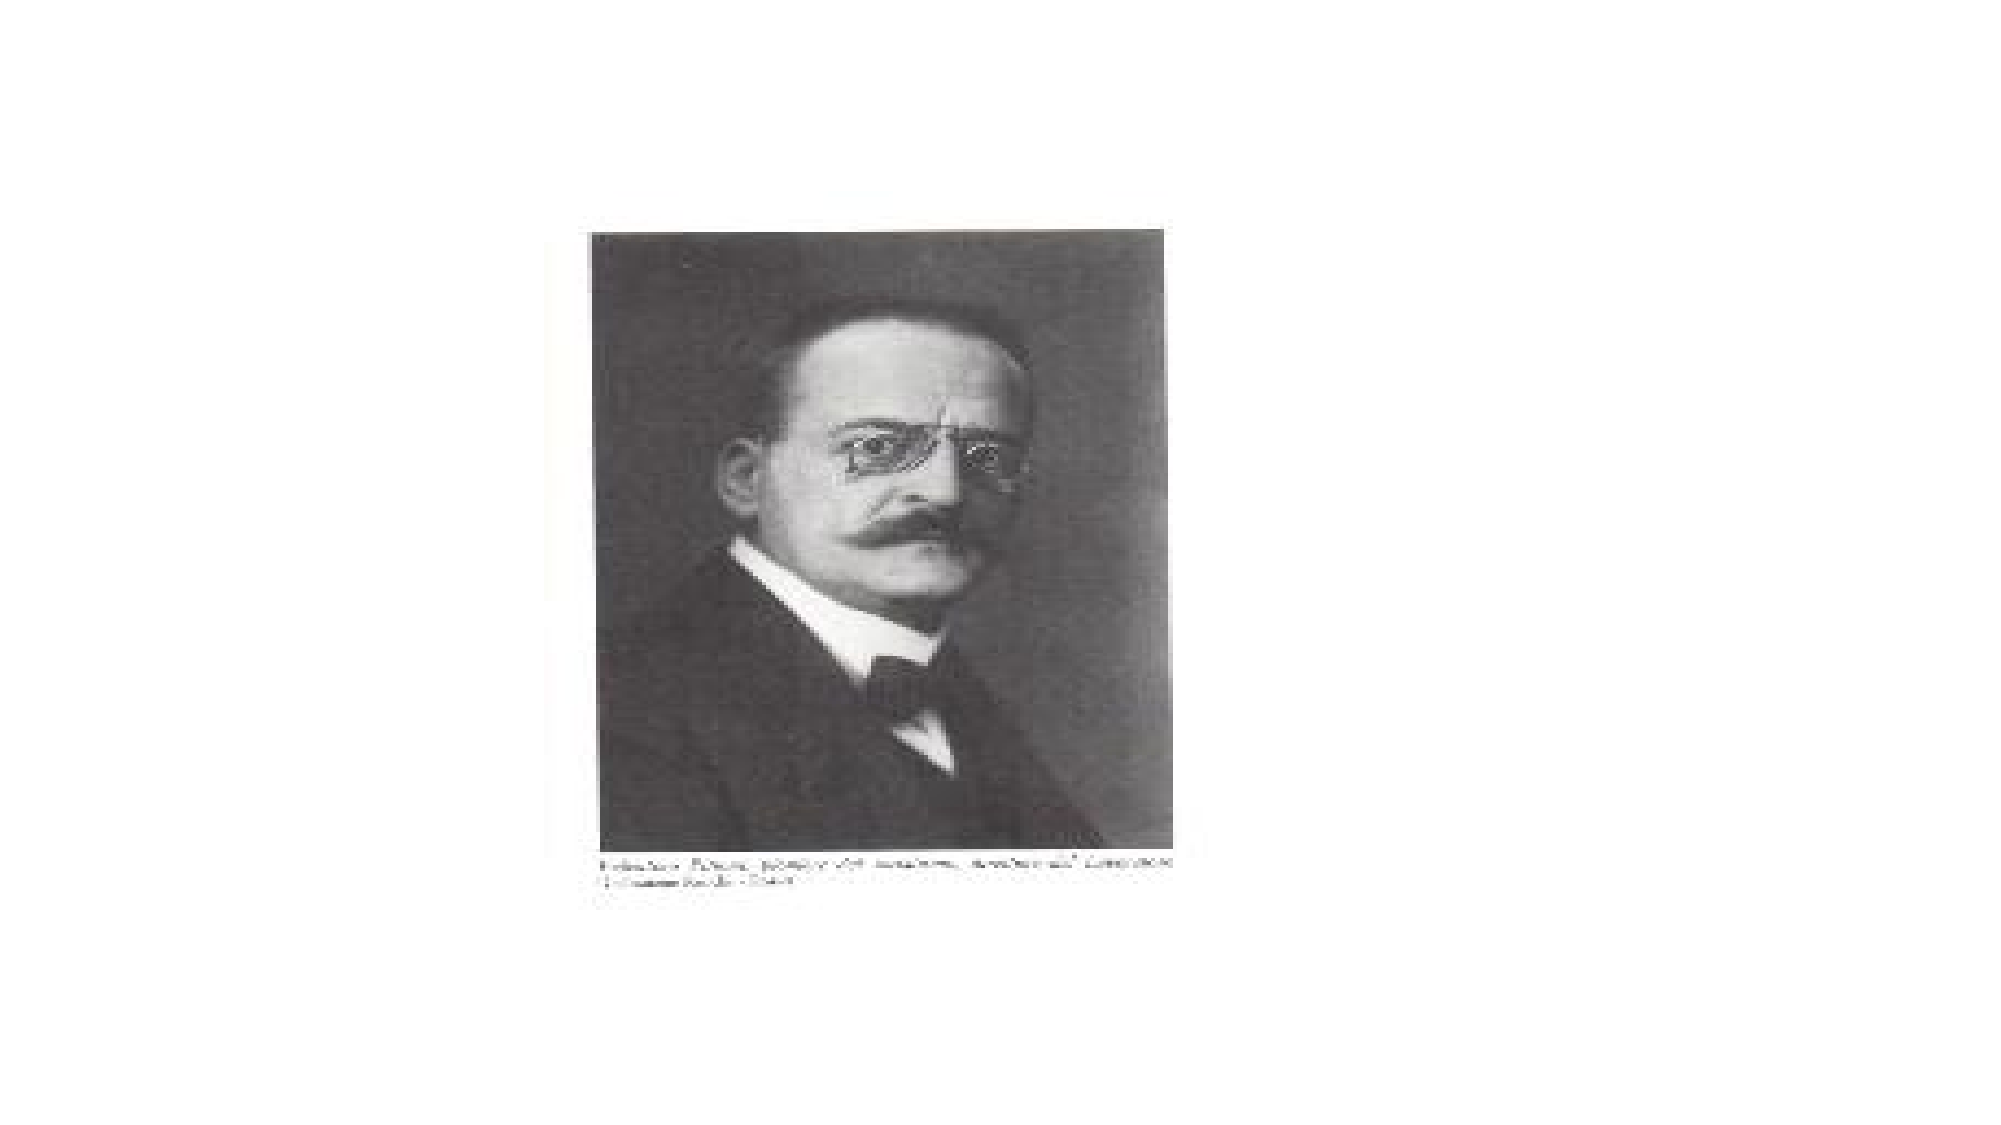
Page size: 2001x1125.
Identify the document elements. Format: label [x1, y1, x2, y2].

picture [544, 191, 1217, 910]
